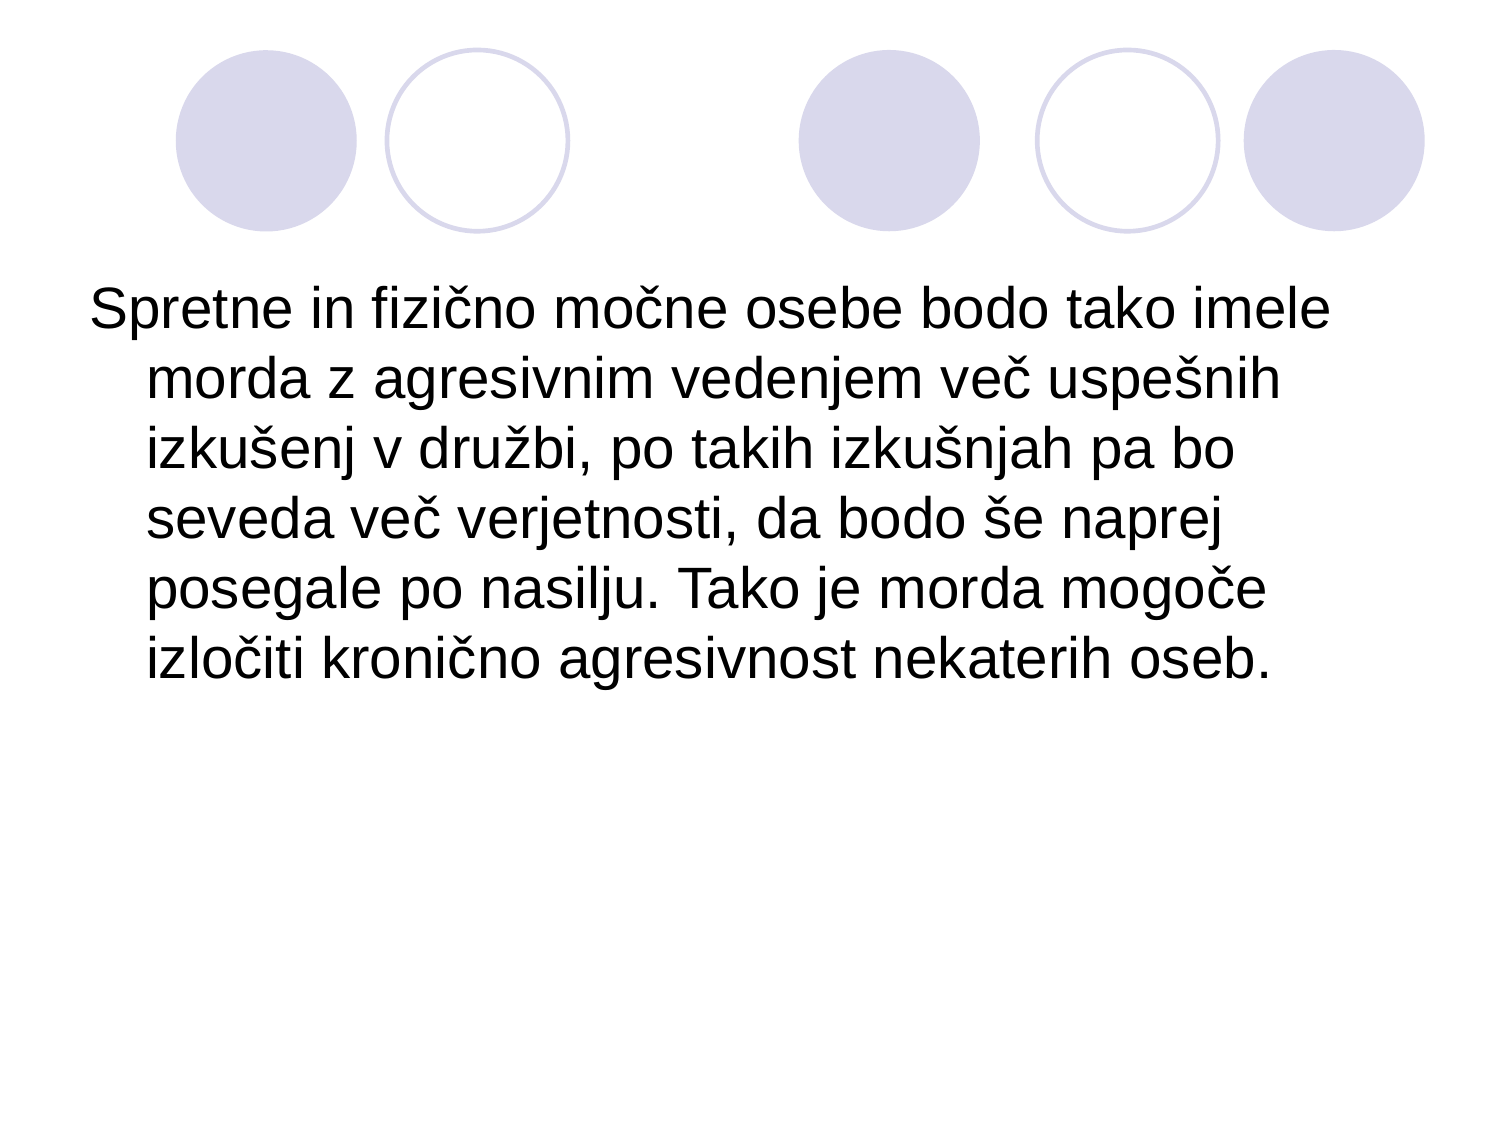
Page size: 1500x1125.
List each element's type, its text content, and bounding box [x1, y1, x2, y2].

list Spretne in fizično močne osebe bodo tako imele morda z agresivnim vedenjem več uspešnih izkušenj v družbi, po takih izkušnjah pa bo seveda več verjetnosti, da bodo še naprej posegale po nasilju. Tako je morda mogoče izločiti kronično agresivnost nekaterih oseb. [75, 262, 1425, 1007]
